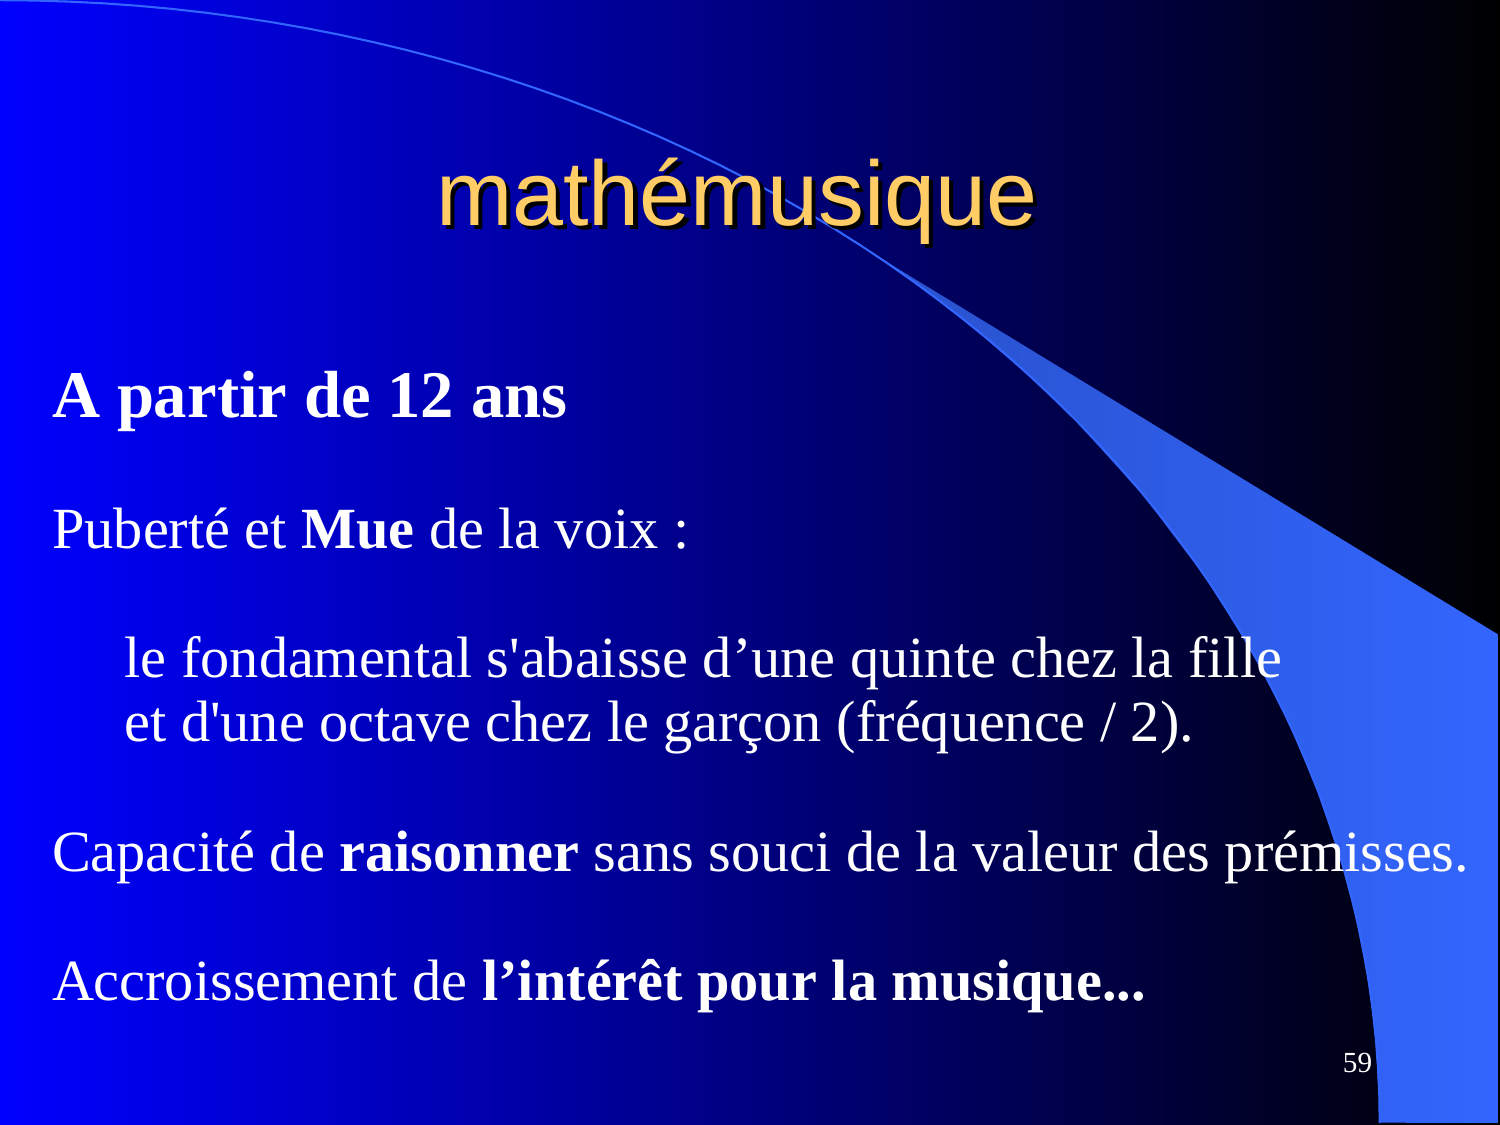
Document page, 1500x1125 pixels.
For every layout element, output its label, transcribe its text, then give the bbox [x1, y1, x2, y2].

title mathémusique [112, 99, 1388, 288]
text_box A partir de 12 ans Puberté et Mue de la voix : le fondamental s'abaisse d’une quinte chez la fille et d'une octave chez le garçon (fréquence / 2). Capacité de raisonner sans souci de la valeur des prémisses. Accroissement de l’intérêt pour la musique... [37, 350, 1485, 1021]
